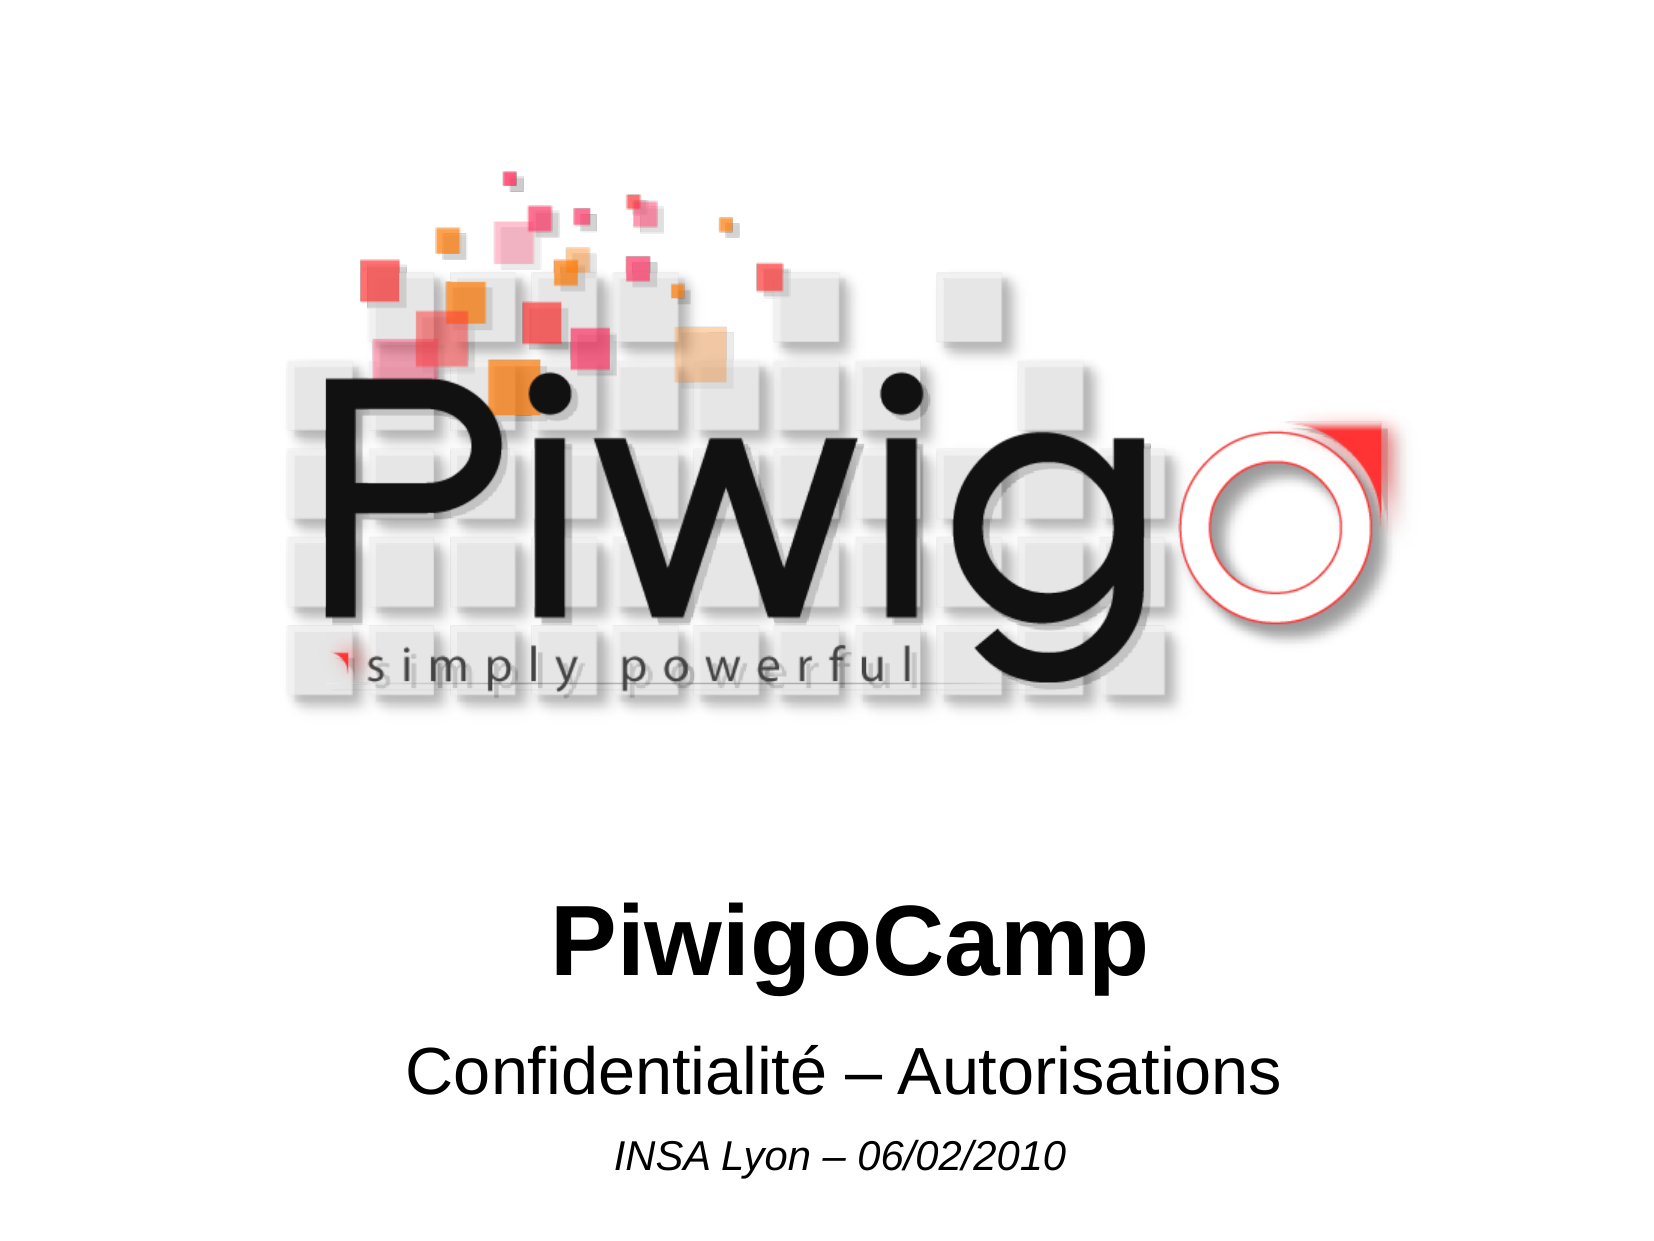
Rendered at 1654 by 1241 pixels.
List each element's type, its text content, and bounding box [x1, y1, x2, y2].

text_box PiwigoCamp Confidentialité – Autorisations INSA Lyon – 06/02/2010 [88, 856, 1577, 1152]
picture [278, 171, 1419, 725]
